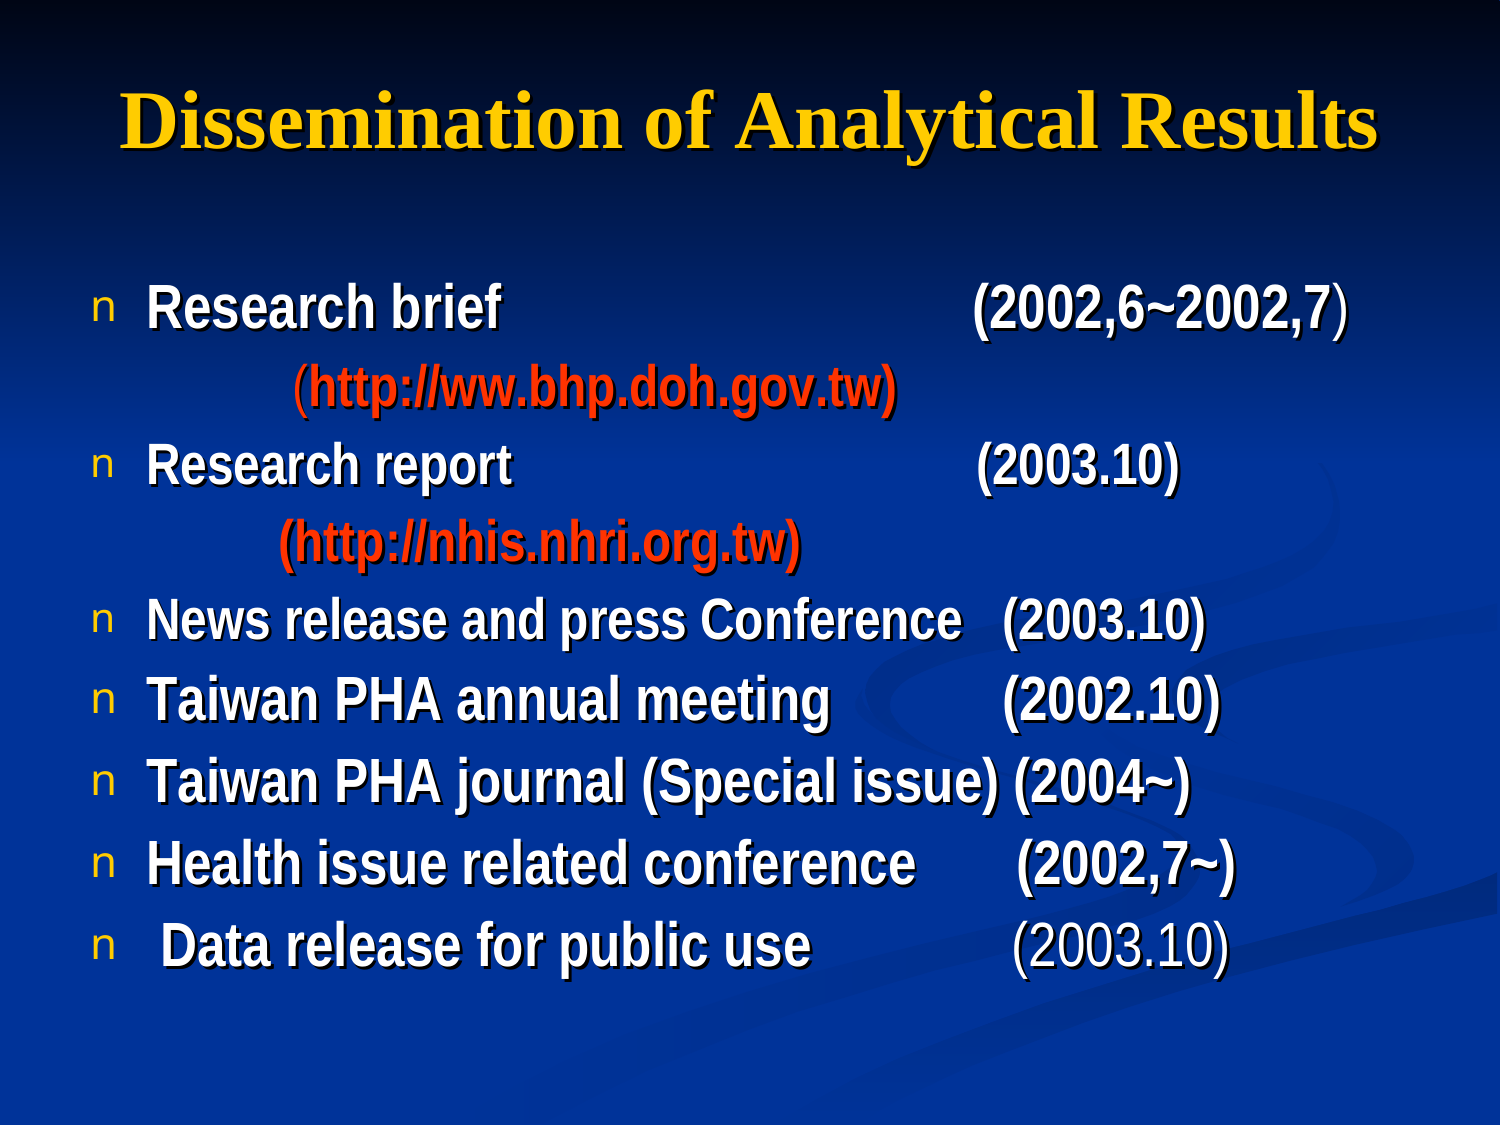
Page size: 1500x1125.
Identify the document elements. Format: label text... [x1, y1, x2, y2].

list Research brief (2002,6~2002,7) (http://ww.bhp.doh.gov.tw) Research report (2003.10) (http://nhis.nhri.org.tw) News release and press Conference (2003.10) Taiwan PHA annual meeting (2002.10) Taiwan PHA journal (Special issue) (2004~) Health issue related conference (2002,7~) Data release for public use (2003.10) [75, 267, 1426, 1005]
title Dissemination of Analytical Results [75, 45, 1426, 185]
